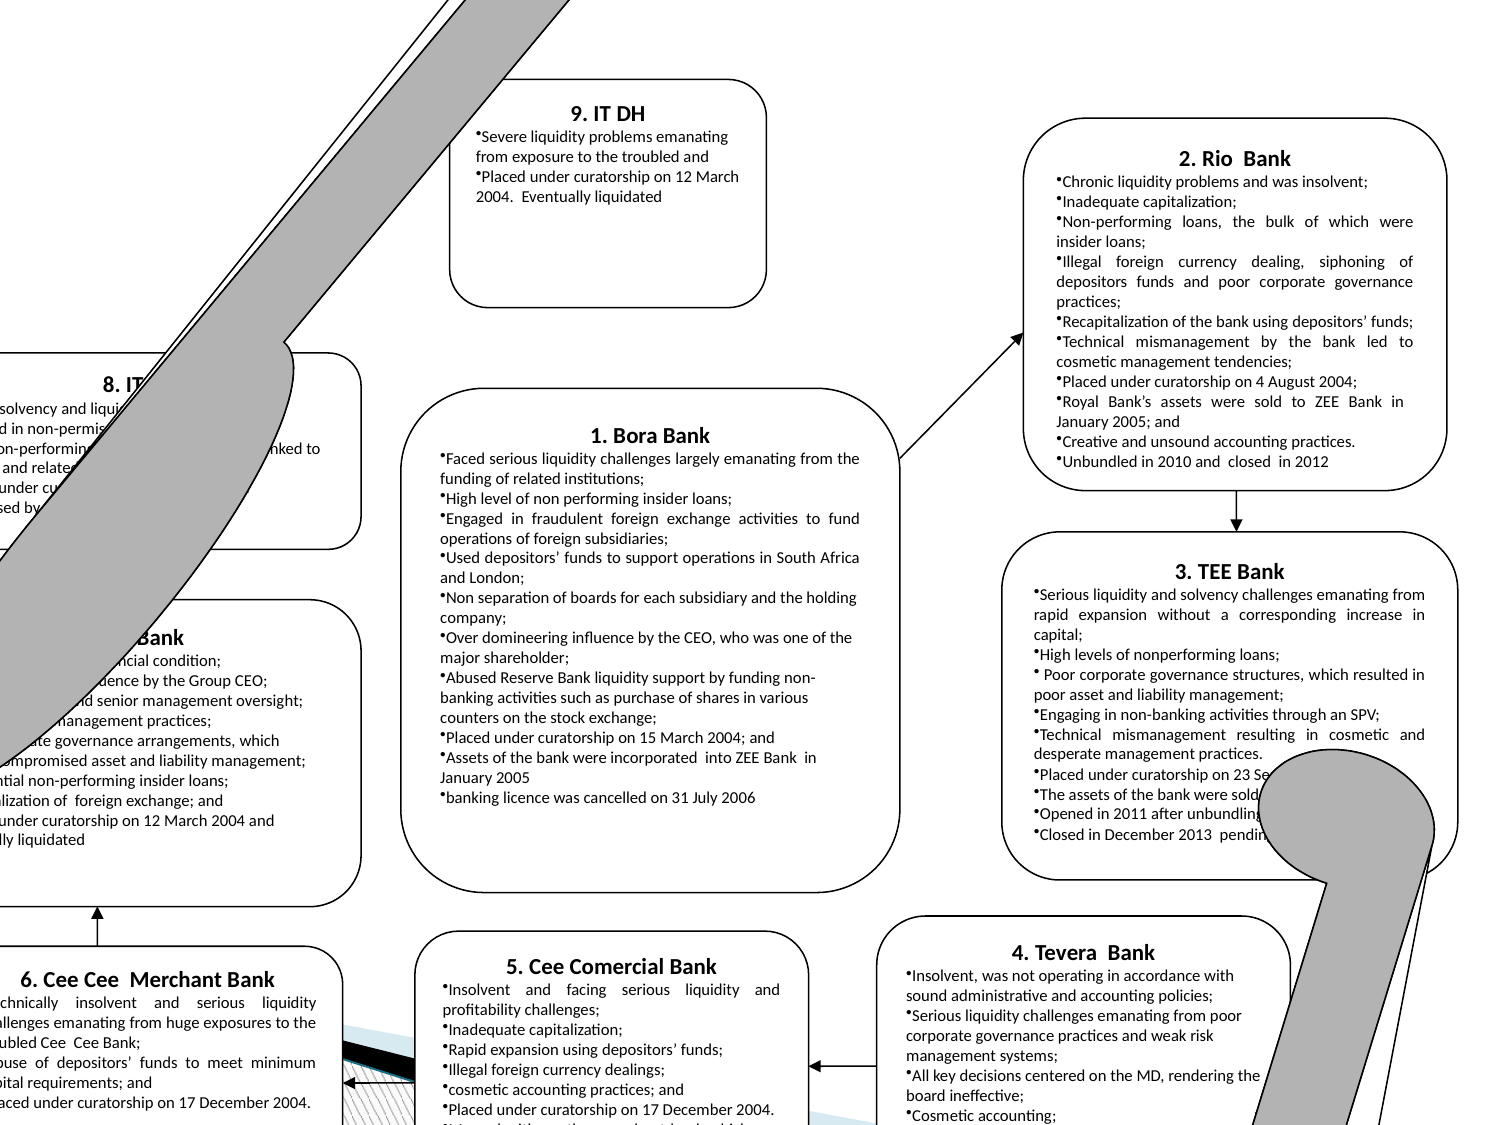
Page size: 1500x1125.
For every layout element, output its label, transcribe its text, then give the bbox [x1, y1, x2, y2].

text_box 1. Bora Bank Faced serious liquidity challenges largely emanating from the funding of related institutions; High level of non performing insider loans; Engaged in fraudulent foreign exchange activities to fund operations of foreign subsidiaries; Used depositors’ funds to support operations in South Africa and London; Non separation of boards for each subsidiary and the holding company; Over domineering influence by the CEO, who was one of the major shareholder; Abused Reserve Bank liquidity support by funding non-banking activities such as purchase of shares in various counters on the stock exchange; Placed under curatorship on 15 March 2004; and Assets of the bank were incorporated into ZEE Bank in January 2005 banking licence was cancelled on 31 July 2006 [400, 388, 900, 893]
picture [343, 1061, 408, 1082]
text_box 6. Cee Cee Merchant Bank Technically insolvent and serious liquidity challenges emanating from huge exposures to the troubled Cee Cee Bank; Abuse of depositors’ funds to meet minimum capital requirements; and Placed under curatorship on 17 December 2004. [0, 946, 343, 1125]
text_box 2. Rio Bank Chronic liquidity problems and was insolvent; Inadequate capitalization; Non-performing loans, the bulk of which were insider loans; Illegal foreign currency dealing, siphoning of depositors funds and poor corporate governance practices; Recapitalization of the bank using depositors’ funds; Technical mismanagement by the bank led to cosmetic management tendencies; Placed under curatorship on 4 August 2004; Royal Bank’s assets were sold to ZEE Bank in January 2005; and Creative and unsound accounting practices. Unbundled in 2010 and closed in 2012 [1023, 118, 1447, 491]
text_box [0, 0, 569, 768]
picture [343, 1084, 414, 1125]
text_box [1252, 749, 1435, 1125]
text_box 4. Tevera Bank Insolvent, was not operating in accordance with sound administrative and accounting policies; Serious liquidity challenges emanating from poor corporate governance practices and weak risk management systems; All key decisions centered on the MD, rendering the board ineffective; Cosmetic accounting; Chronic insider loans manipulation and fraudulent misrepresentation; Siphoning of depositors’ funds; and Placed under curatorship on 7 October 2004. [876, 916, 1291, 1125]
text_box 9. IT DH Severe liquidity problems emanating from exposure to the troubled and Placed under curatorship on 12 March 2004. Eventually liquidated [449, 79, 767, 308]
text_box 5. Cee Comercial Bank Insolvent and facing serious liquidity and profitability challenges; Inadequate capitalization; Rapid expansion using depositors’ funds; Illegal foreign currency dealings; cosmetic accounting practices; and Placed under curatorship on 17 December 2004. Merged with another merchant bank which was pursuing a commercial bank licence [414, 931, 809, 1125]
text_box 3. TEE Bank Serious liquidity and solvency challenges emanating from rapid expansion without a corresponding increase in capital; High levels of nonperforming loans; Poor corporate governance structures, which resulted in poor asset and liability management; Engaging in non-banking activities through an SPV; Technical mismanagement resulting in cosmetic and desperate management practices. Placed under curatorship on 23 September 2004. The assets of the bank were sold to ZEE Bank. Opened in 2011 after unbundling from ZEE Bank Closed in December 2013 pending liquidation. [1001, 531, 1458, 880]
text_box 7. IT Bank Unsafe and unsound financial condition; Over-domineering influence by the Group CEO; Ineffective board and senior management oversight; Imprudent risk management practices; Poor corporate governance arrangements, which heavily compromised asset and liability management; Substantial non-performing insider loans; Externalization of foreign exchange; and Placed under curatorship on 12 March 2004 and eventually liquidated [0, 599, 362, 907]
text_box 8. IT BS Severe solvency and liquidity challenges; Engaged in non-permissible activities; huge non-performing book, which was largely linked to the CEO and related parties; Placed under curatorship on 12 March 2004. Purchased by a healthy bank [211, 352, 362, 550]
text_box 8. IT BS Severe solvency and liquidity challenges; Engaged in non-permissible activities; huge non-performing book, which was largely linked to the CEO and related parties; Placed under curatorship on 12 March 2004. Purchased by a healthy bank [0, 352, 165, 550]
